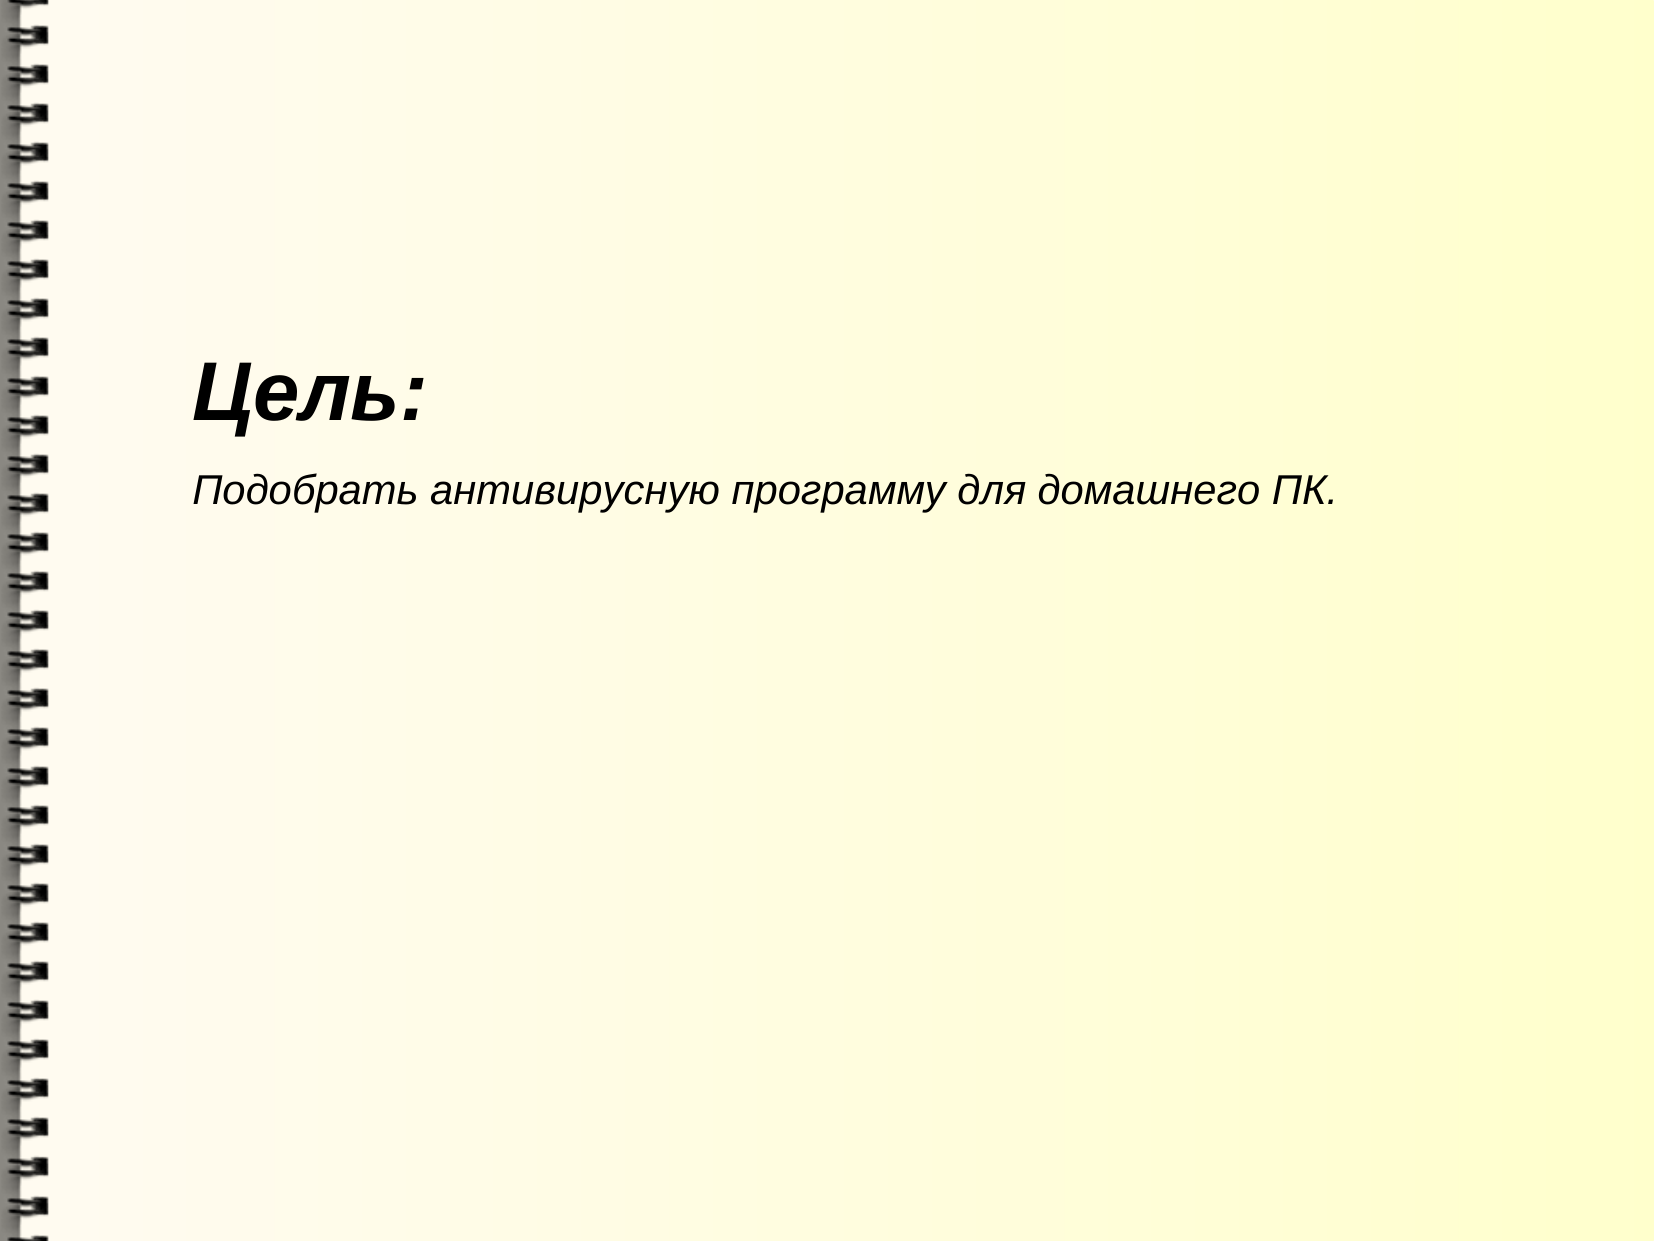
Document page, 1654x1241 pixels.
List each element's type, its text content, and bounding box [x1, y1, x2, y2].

picture [0, 0, 1654, 1241]
list Цель: Подобрать антивирусную программу для домашнего ПК. [121, 344, 1534, 1127]
